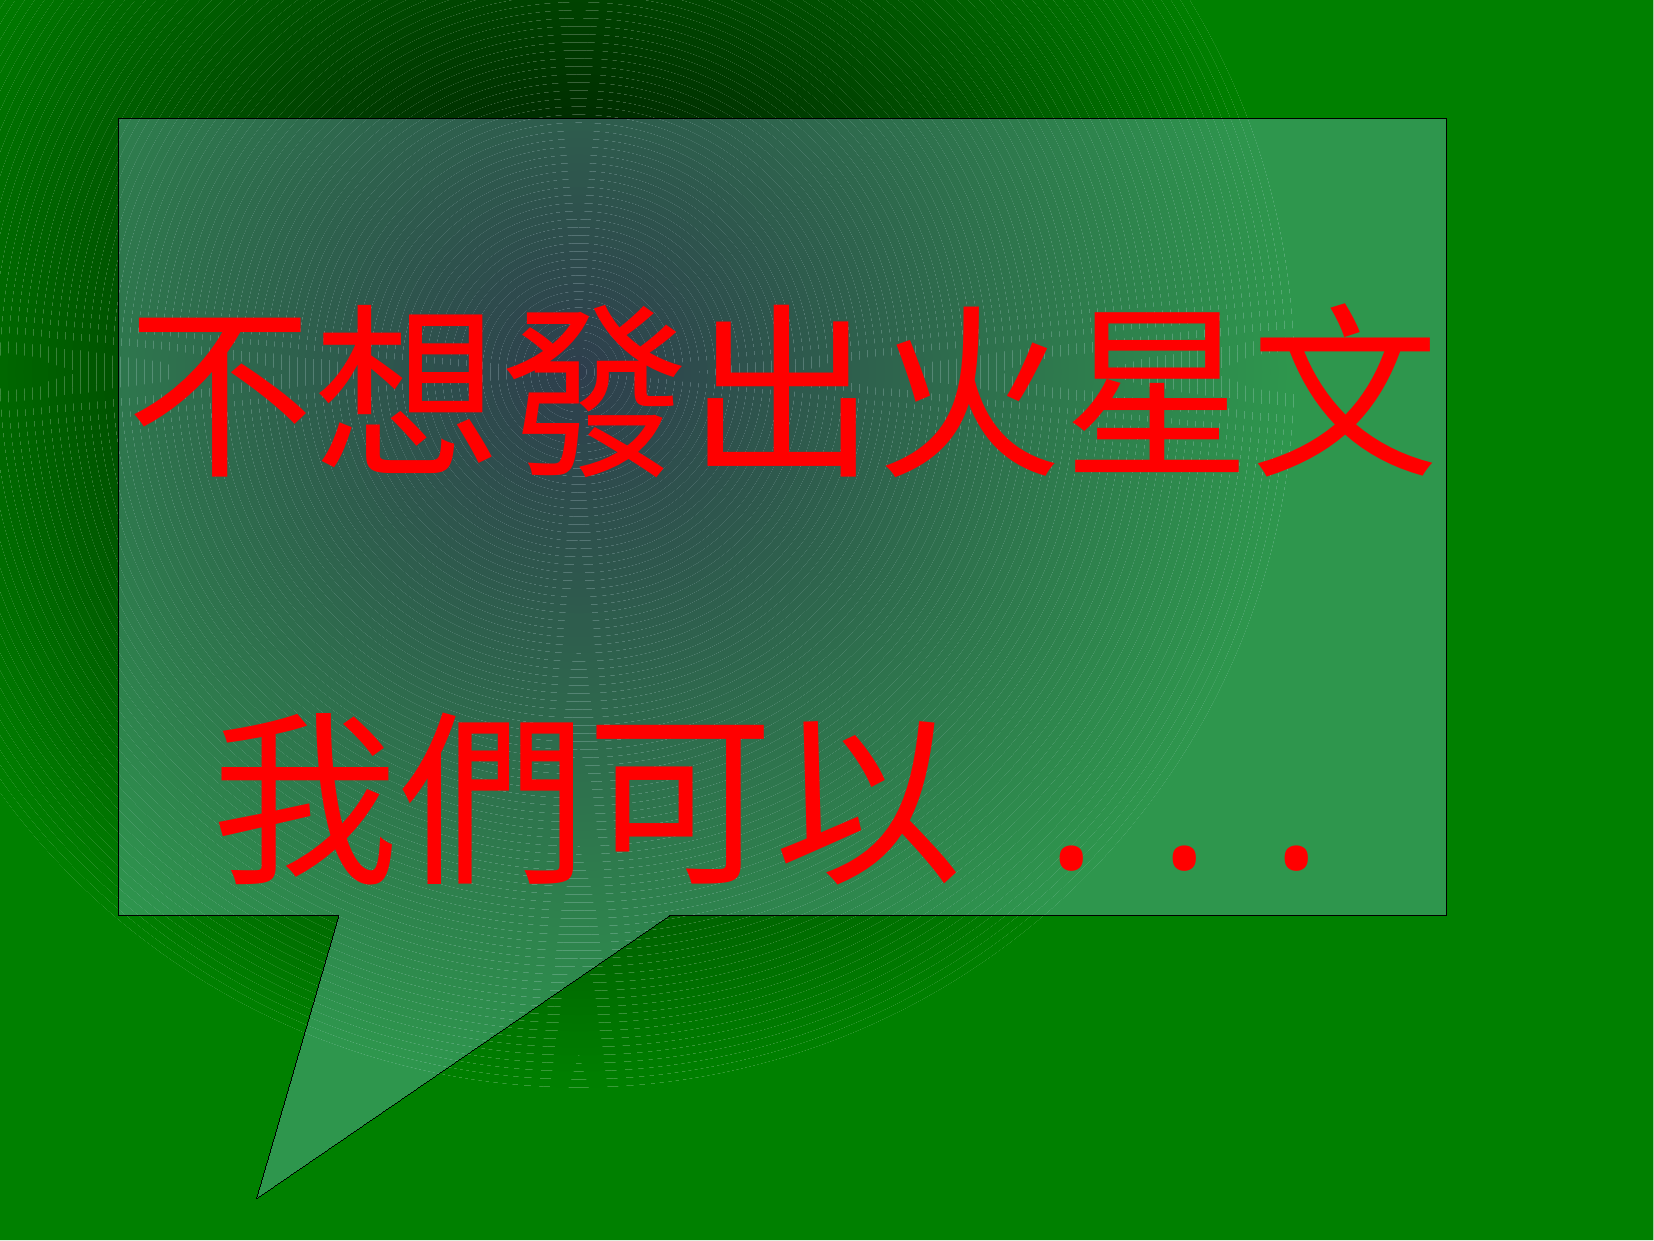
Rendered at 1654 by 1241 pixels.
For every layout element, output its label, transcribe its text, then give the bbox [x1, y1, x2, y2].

text_box 不想發出火星文 我們可以... [118, 118, 1447, 1199]
